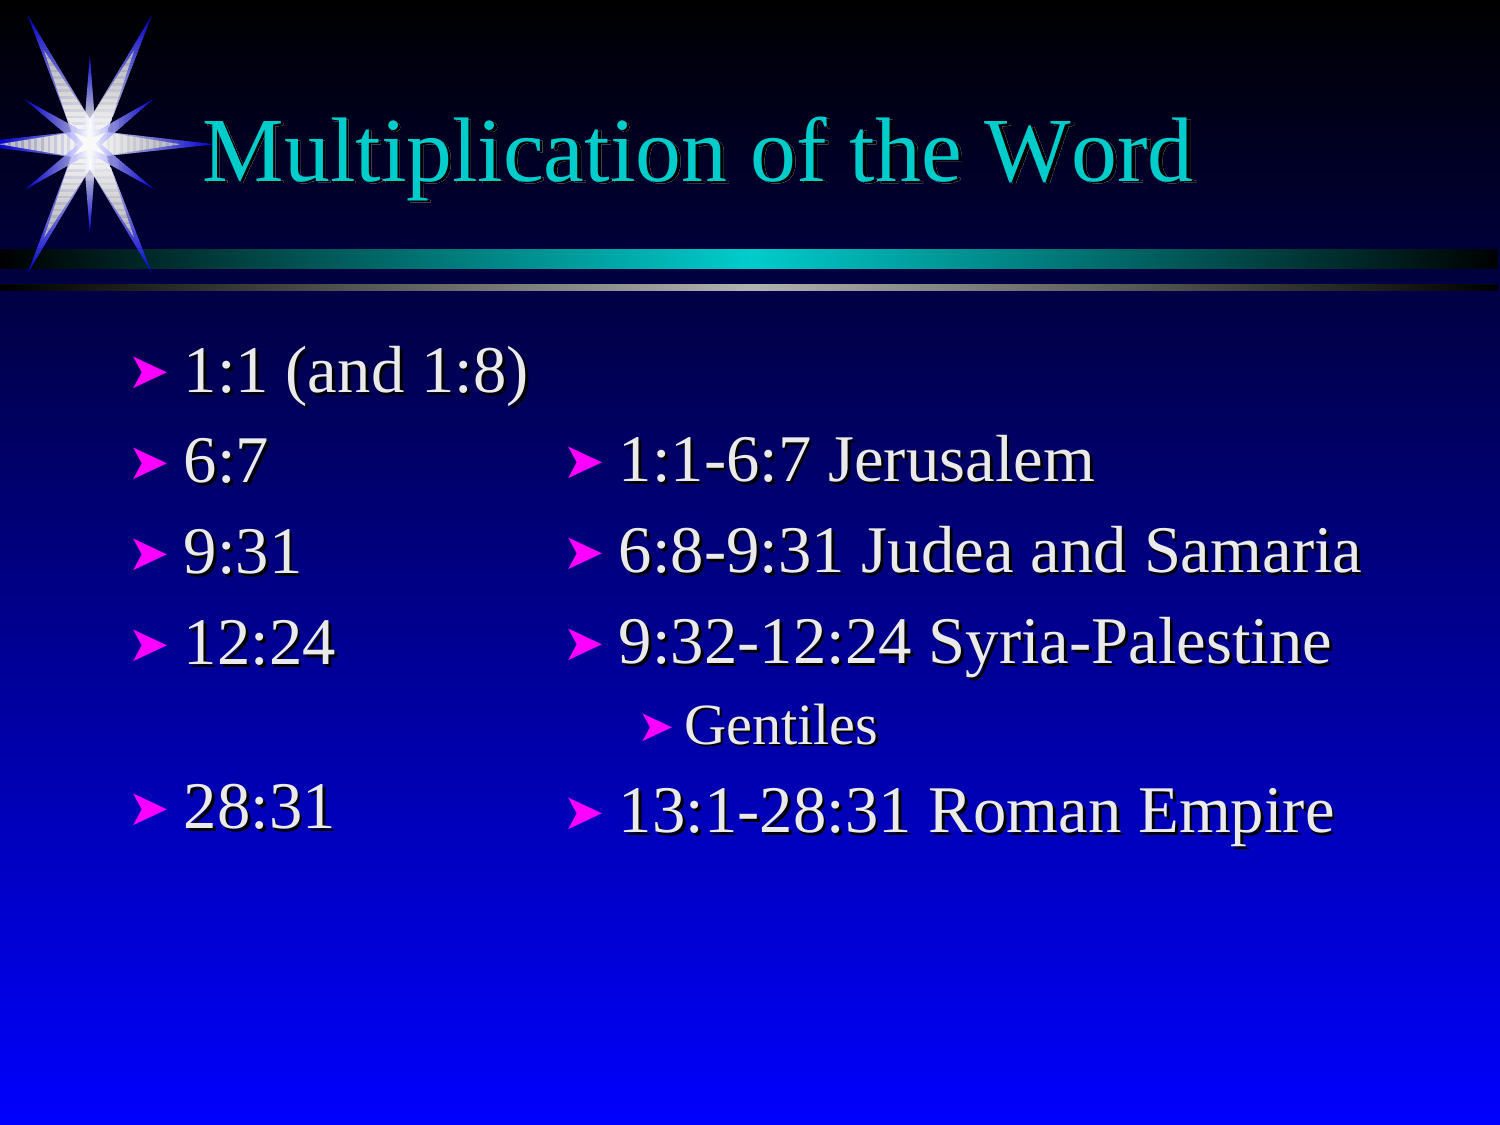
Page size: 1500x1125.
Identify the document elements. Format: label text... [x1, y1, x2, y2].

list 1:1-6:7 Jerusalem 6:8-9:31 Judea and Samaria 9:32-12:24 Syria-Palestine Gentiles 13:1-28:31 Roman Empire [562, 422, 1388, 939]
list 1:1 (and 1:8) 6:7 9:31 12:24 28:31 [112, 324, 563, 852]
title Multiplication of the Word [187, 56, 1463, 244]
